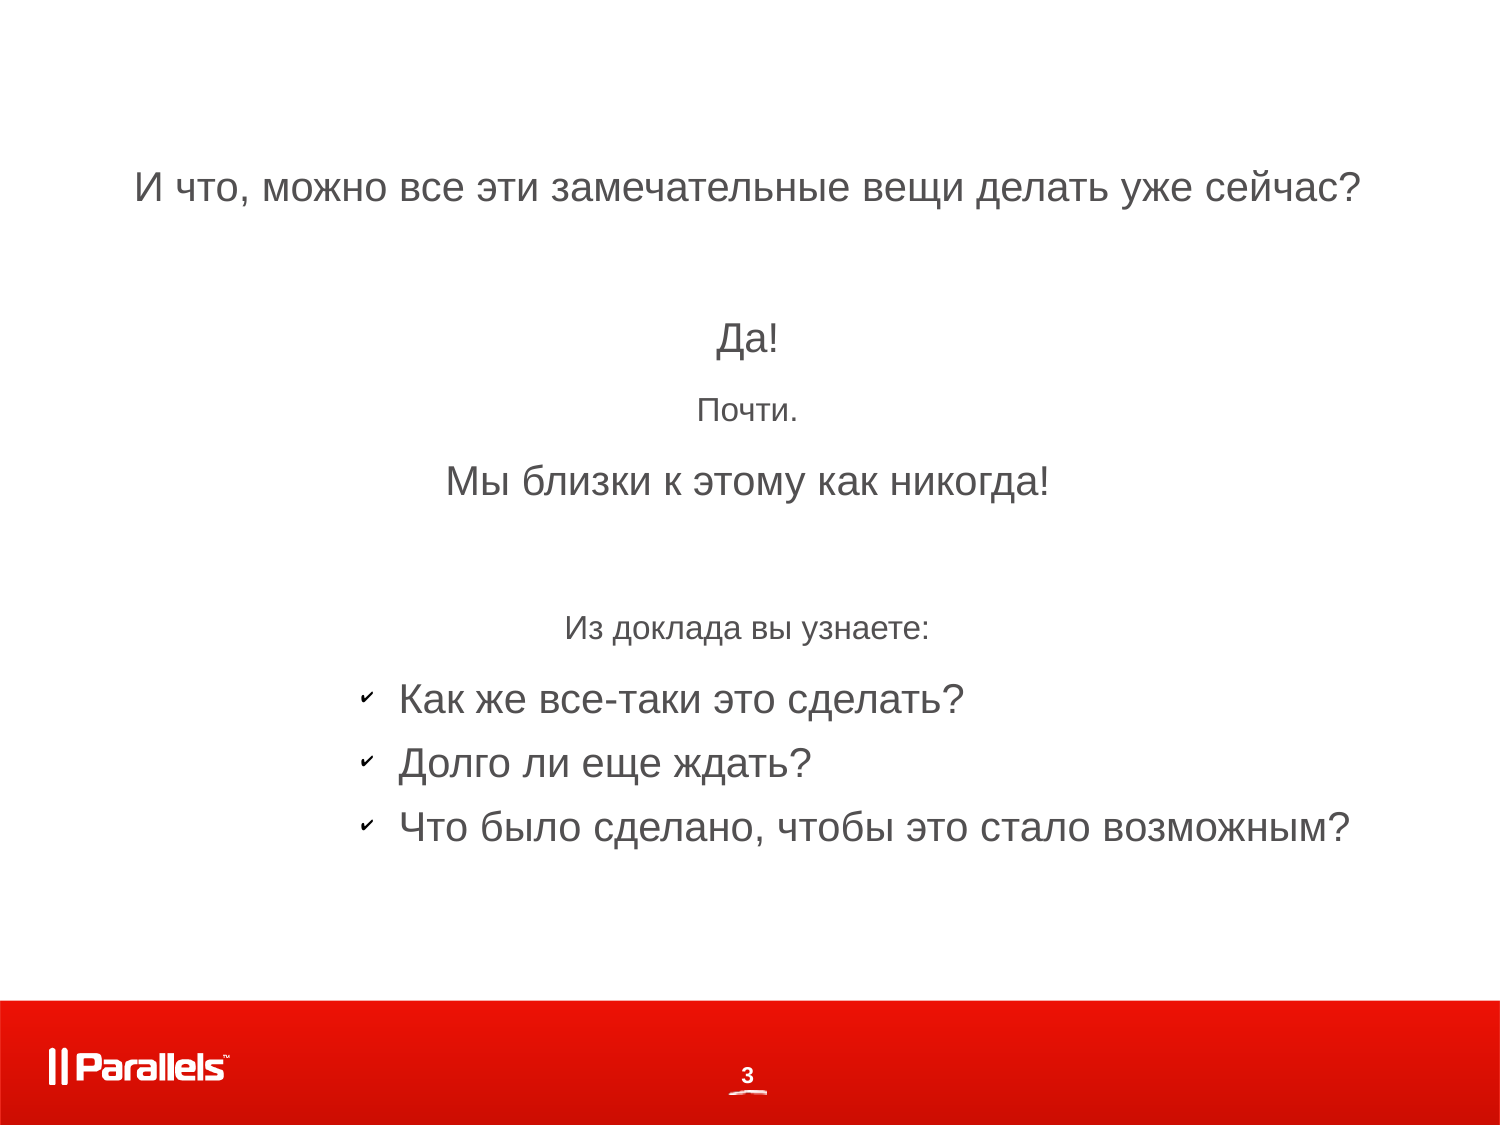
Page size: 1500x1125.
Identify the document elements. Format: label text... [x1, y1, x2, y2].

picture [49, 1046, 230, 1085]
list И что, можно все эти замечательные вещи делать уже сейчас? Да! Почти. Мы близки к этому как никогда! Из доклада вы узнаете: Как же все-таки это сделать? Долго ли еще ждать? Что было сделано, чтобы это стало возможным? [46, 156, 1450, 988]
picture [727, 1090, 767, 1095]
